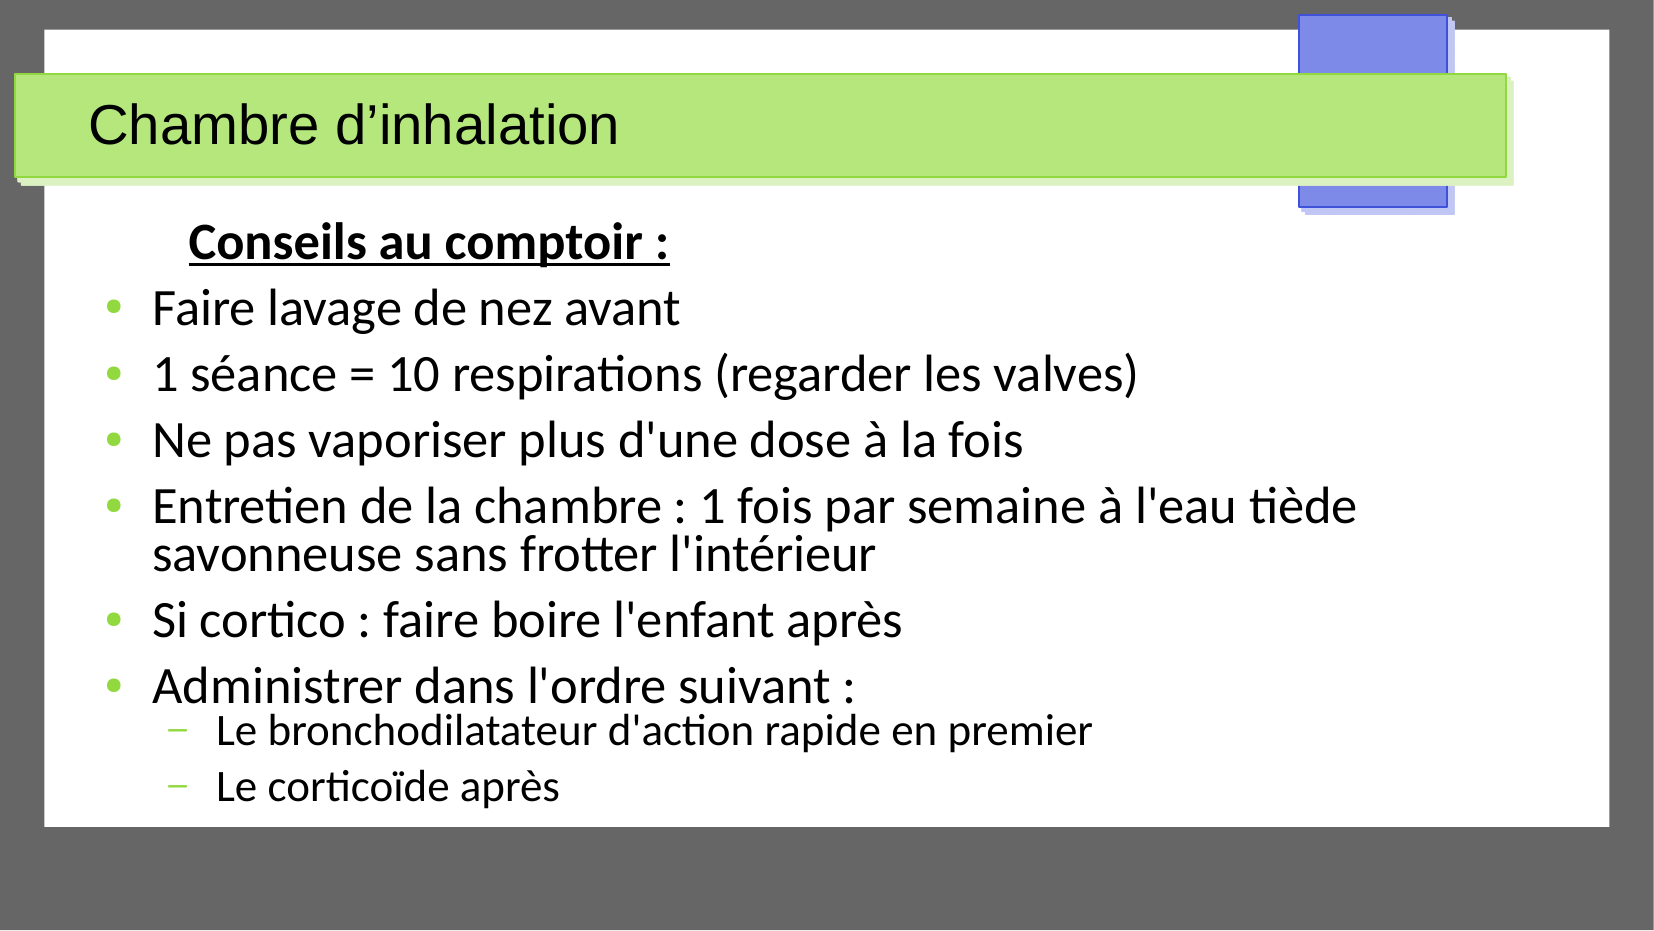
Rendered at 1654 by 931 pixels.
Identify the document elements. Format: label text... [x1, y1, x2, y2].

title Chambre d’inhalation [88, 73, 1506, 178]
list Conseils au comptoir : Faire lavage de nez avant 1 séance = 10 respirations (regarder les valves) Ne pas vaporiser plus d'une dose à la fois Entretien de la chambre : 1 fois par semaine à l'eau tiède savonneuse sans frotter l'intérieur Si cortico : faire boire l'enfant après Administrer dans l'ordre suivant : Le bronchodilatateur d'action rapide en premier Le corticoïde après [88, 221, 1565, 813]
